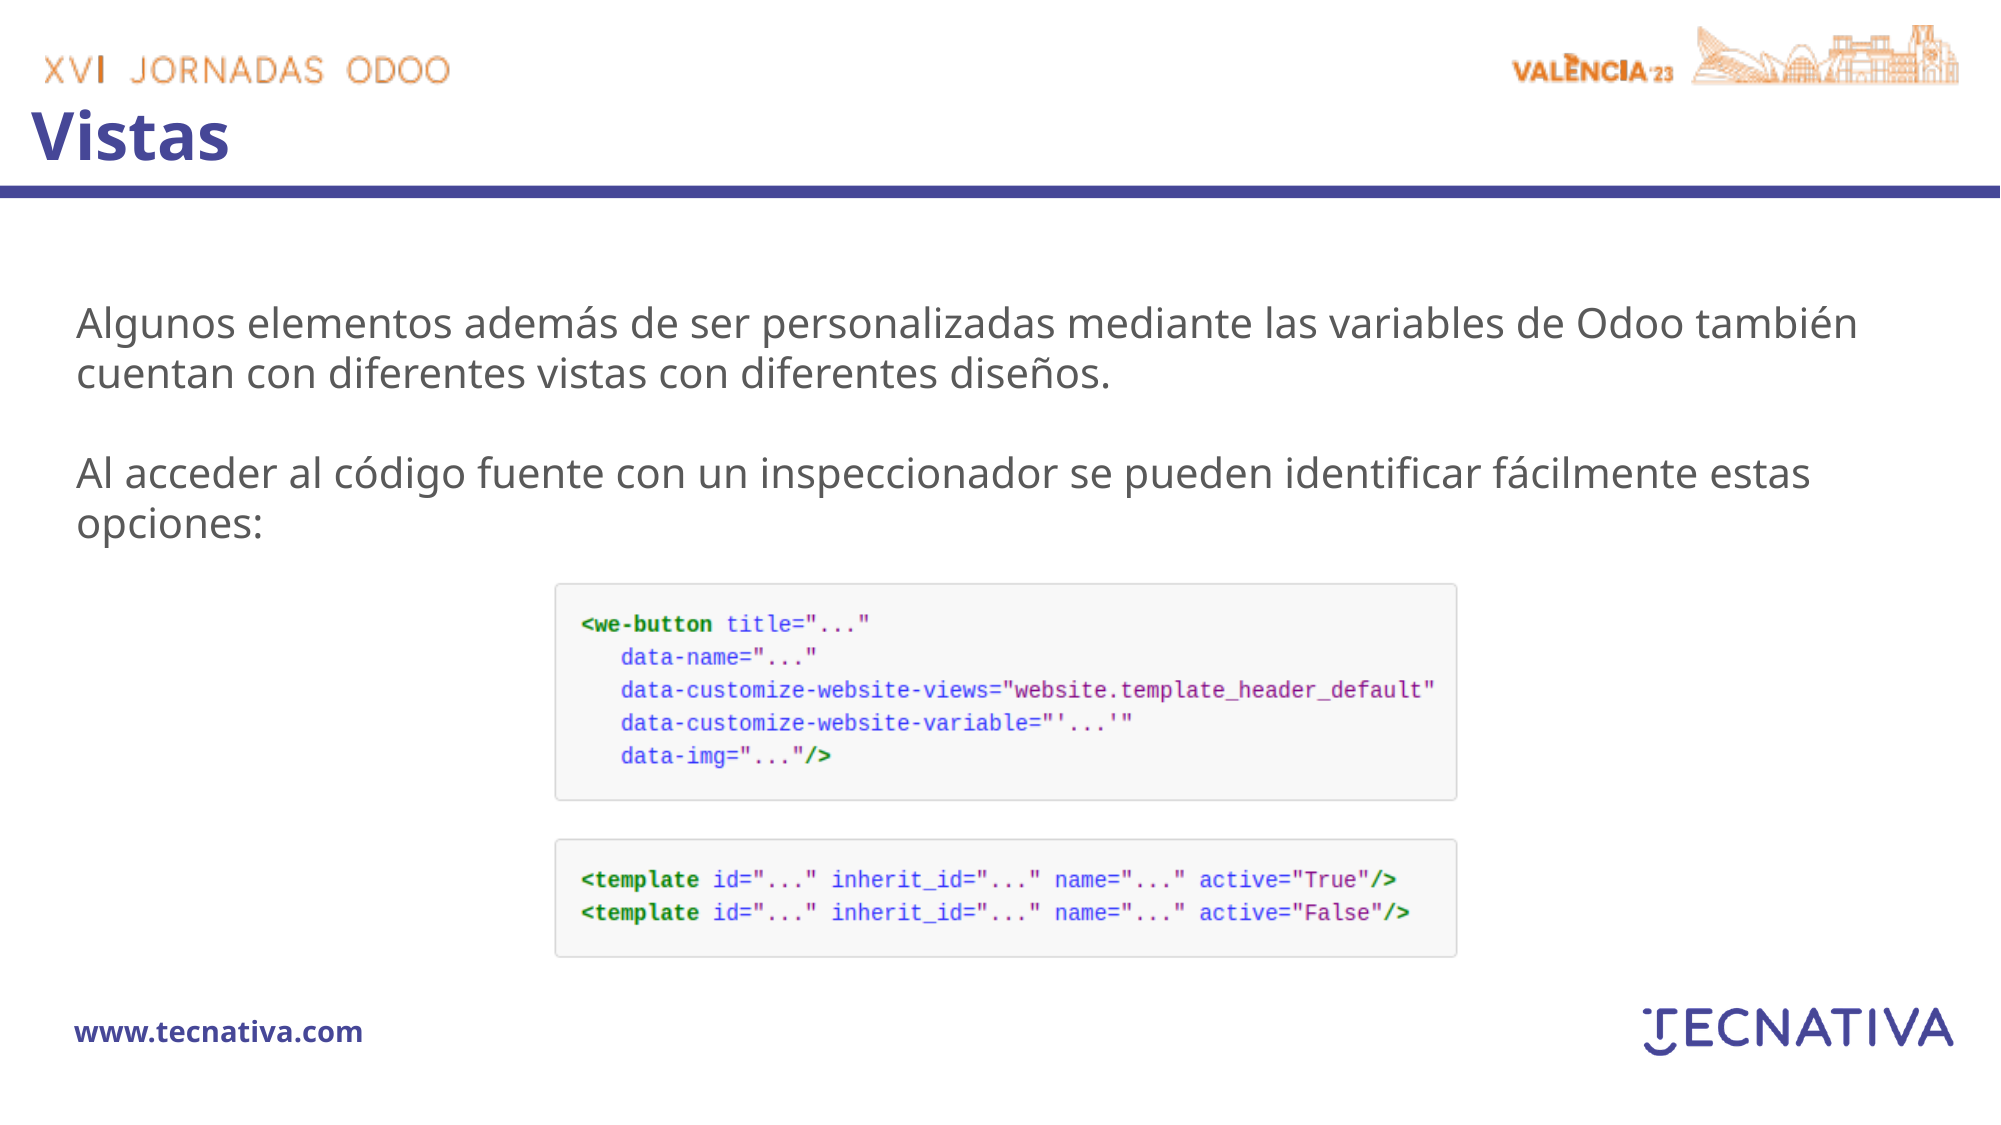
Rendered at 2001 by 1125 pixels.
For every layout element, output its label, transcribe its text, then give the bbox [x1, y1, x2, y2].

text_box Vistas [31, 102, 1979, 207]
picture [45, 25, 1959, 95]
picture [547, 574, 1464, 969]
text_box www.tecnativa.com [58, 1009, 1091, 1057]
text_box Algunos elementos además de ser personalizadas mediante las variables de Odoo también cuentan con diferentes vistas con diferentes diseños. Al acceder al código fuente con un inspeccionador se pueden identificar fácilmente estas opciones: [61, 289, 1920, 995]
picture [1610, 977, 1983, 1080]
